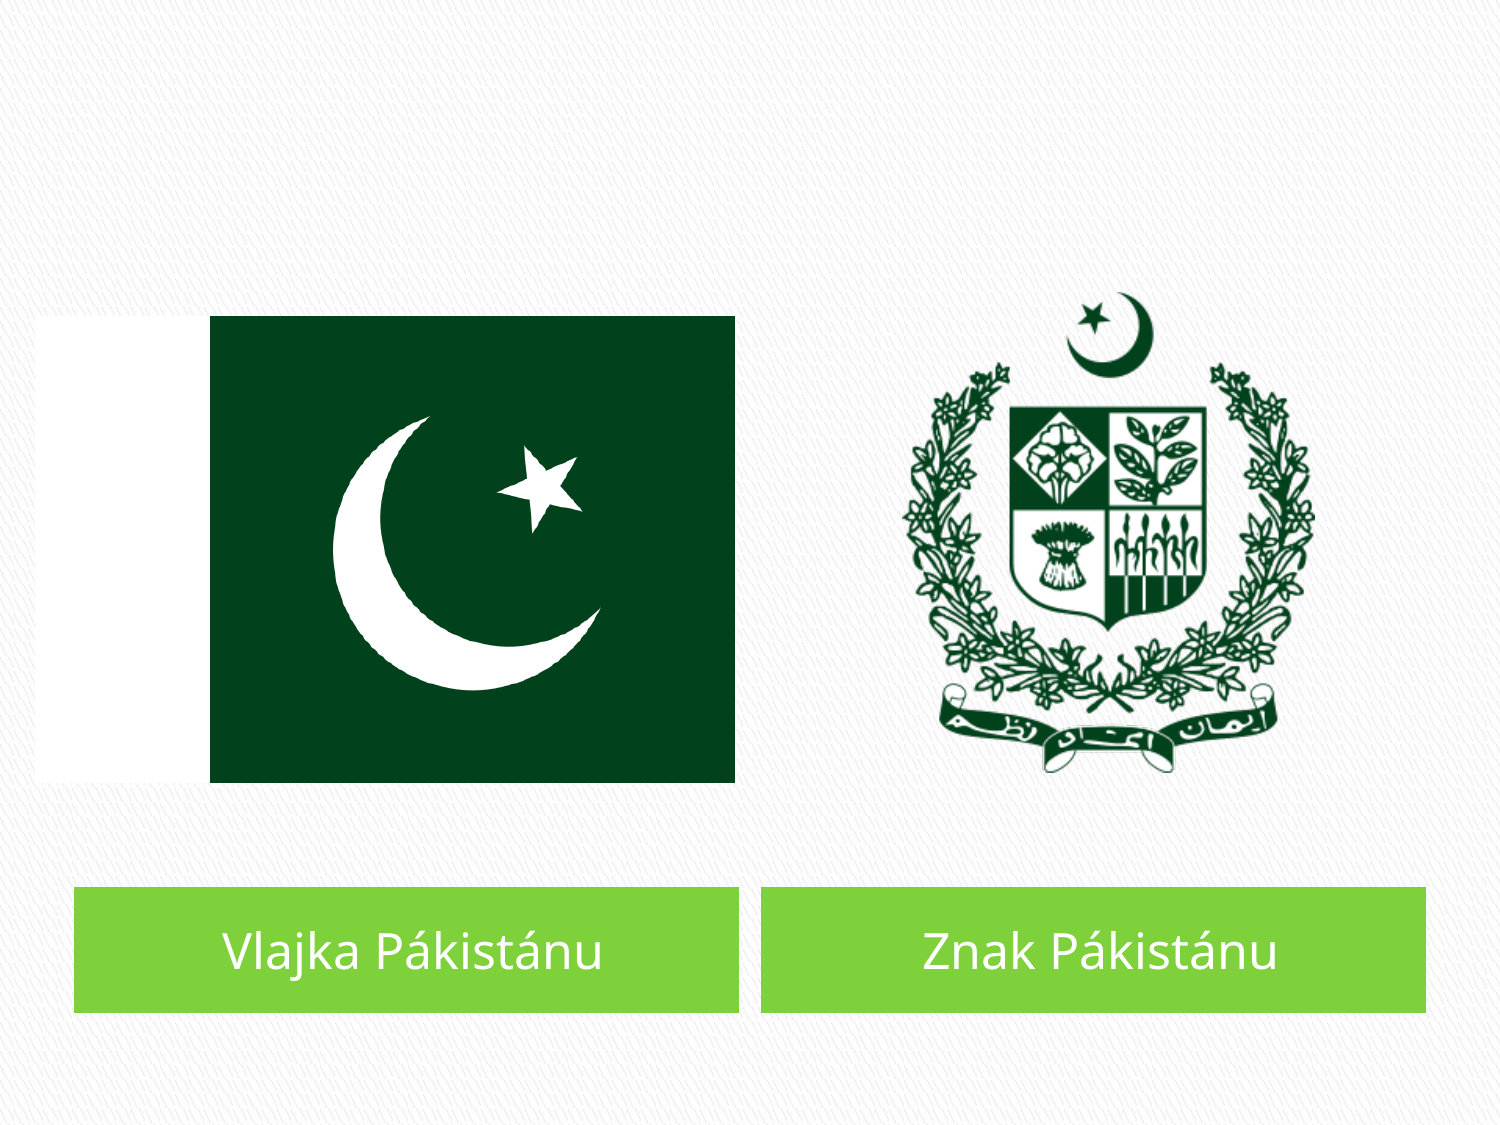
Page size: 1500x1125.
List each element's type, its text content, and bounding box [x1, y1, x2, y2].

list Vlajka Pákistánu [75, 887, 738, 1013]
list Znak Pákistánu [761, 887, 1426, 1013]
picture [35, 316, 735, 783]
picture [902, 292, 1315, 773]
